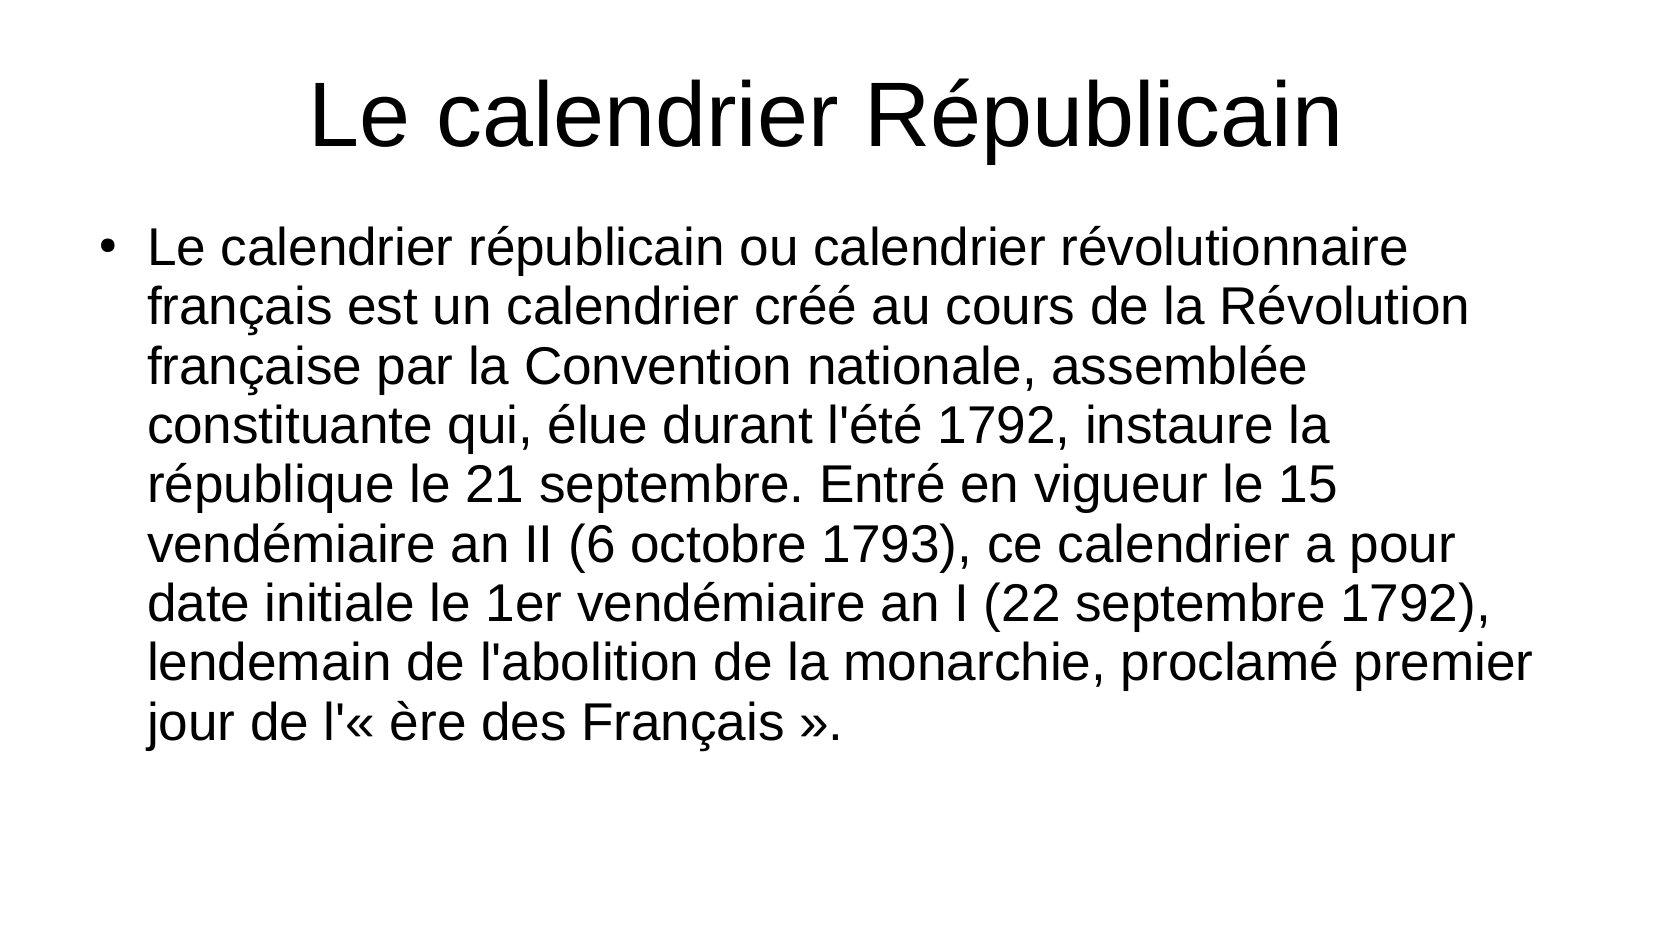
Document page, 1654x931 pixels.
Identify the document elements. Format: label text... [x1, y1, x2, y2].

list Le calendrier républicain ou calendrier révolutionnaire français est un calendrier créé au cours de la Révolution française par la Convention nationale, assemblée constituante qui, élue durant l'été 1792, instaure la république le 21 septembre. Entré en vigueur le 15 vendémiaire an II (6 octobre 1793), ce calendrier a pour date initiale le 1er vendémiaire an I (22 septembre 1792), lendemain de l'abolition de la monarchie, proclamé premier jour de l'« ère des Français ». [82, 217, 1571, 758]
title Le calendrier Républicain [82, 37, 1571, 193]
